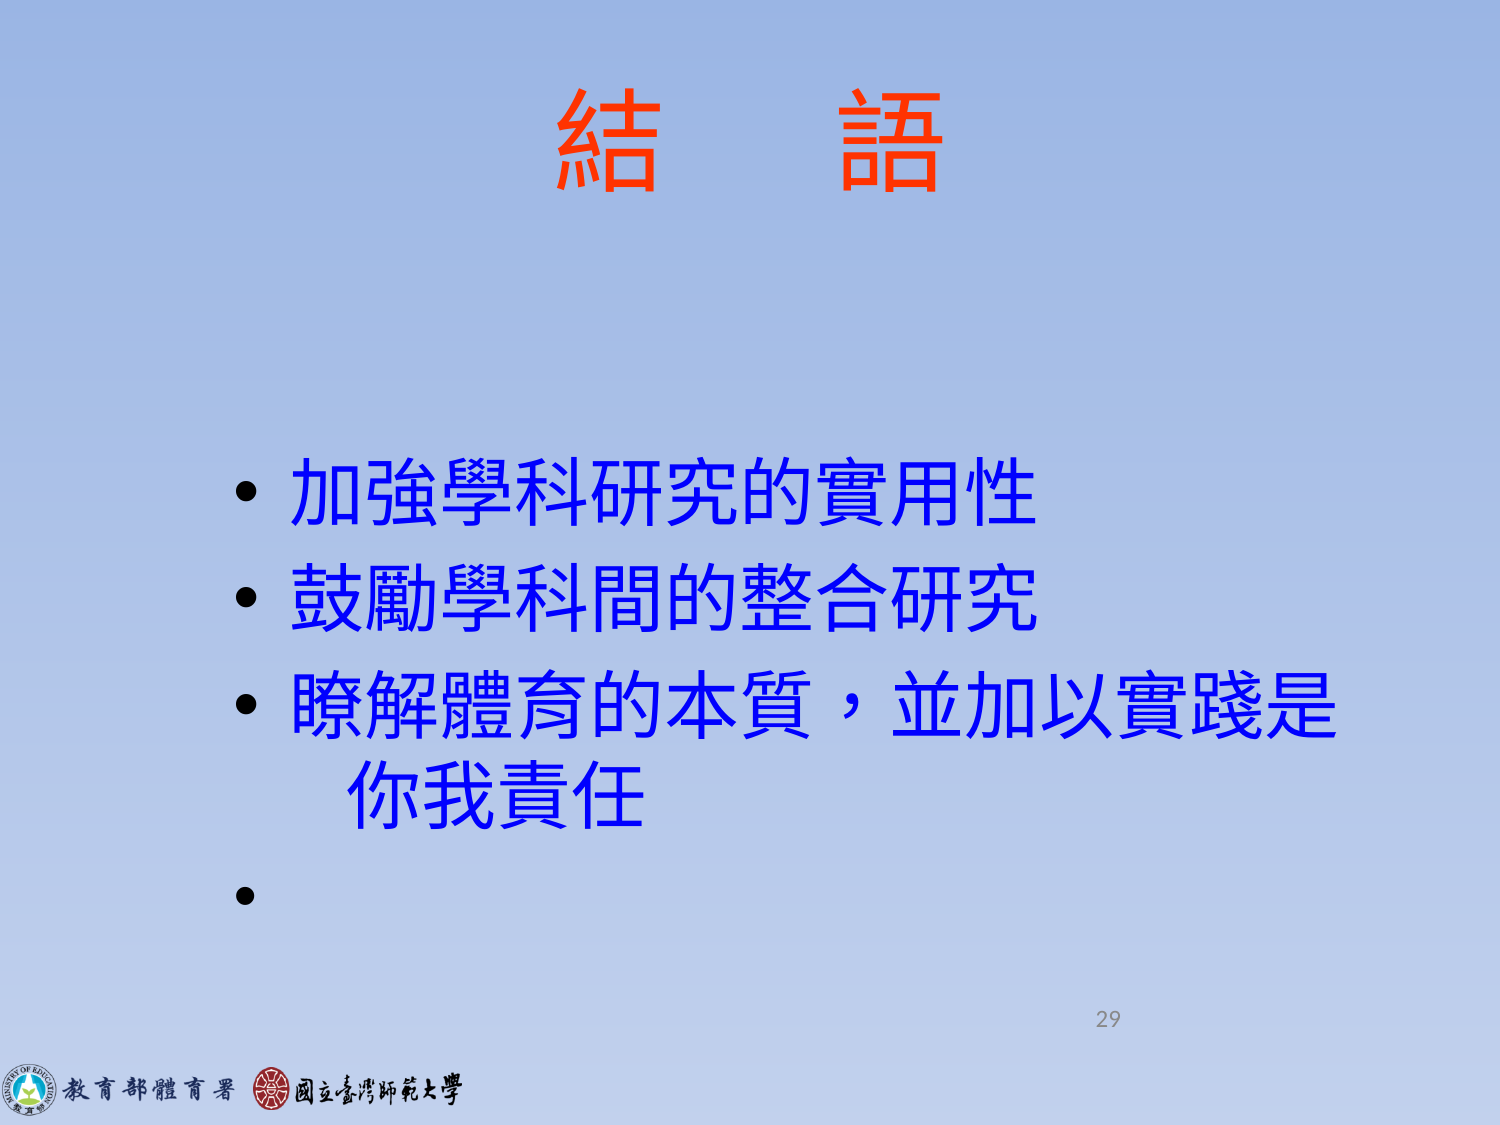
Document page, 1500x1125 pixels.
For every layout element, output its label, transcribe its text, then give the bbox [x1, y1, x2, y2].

list 加強學科研究的實用性 鼓勵學科間的整合研究 瞭解體育的本質，並加以實踐是你我責任 [218, 437, 1369, 988]
text_box [1074, 987, 1431, 1103]
title 結 語 [75, 45, 1426, 233]
